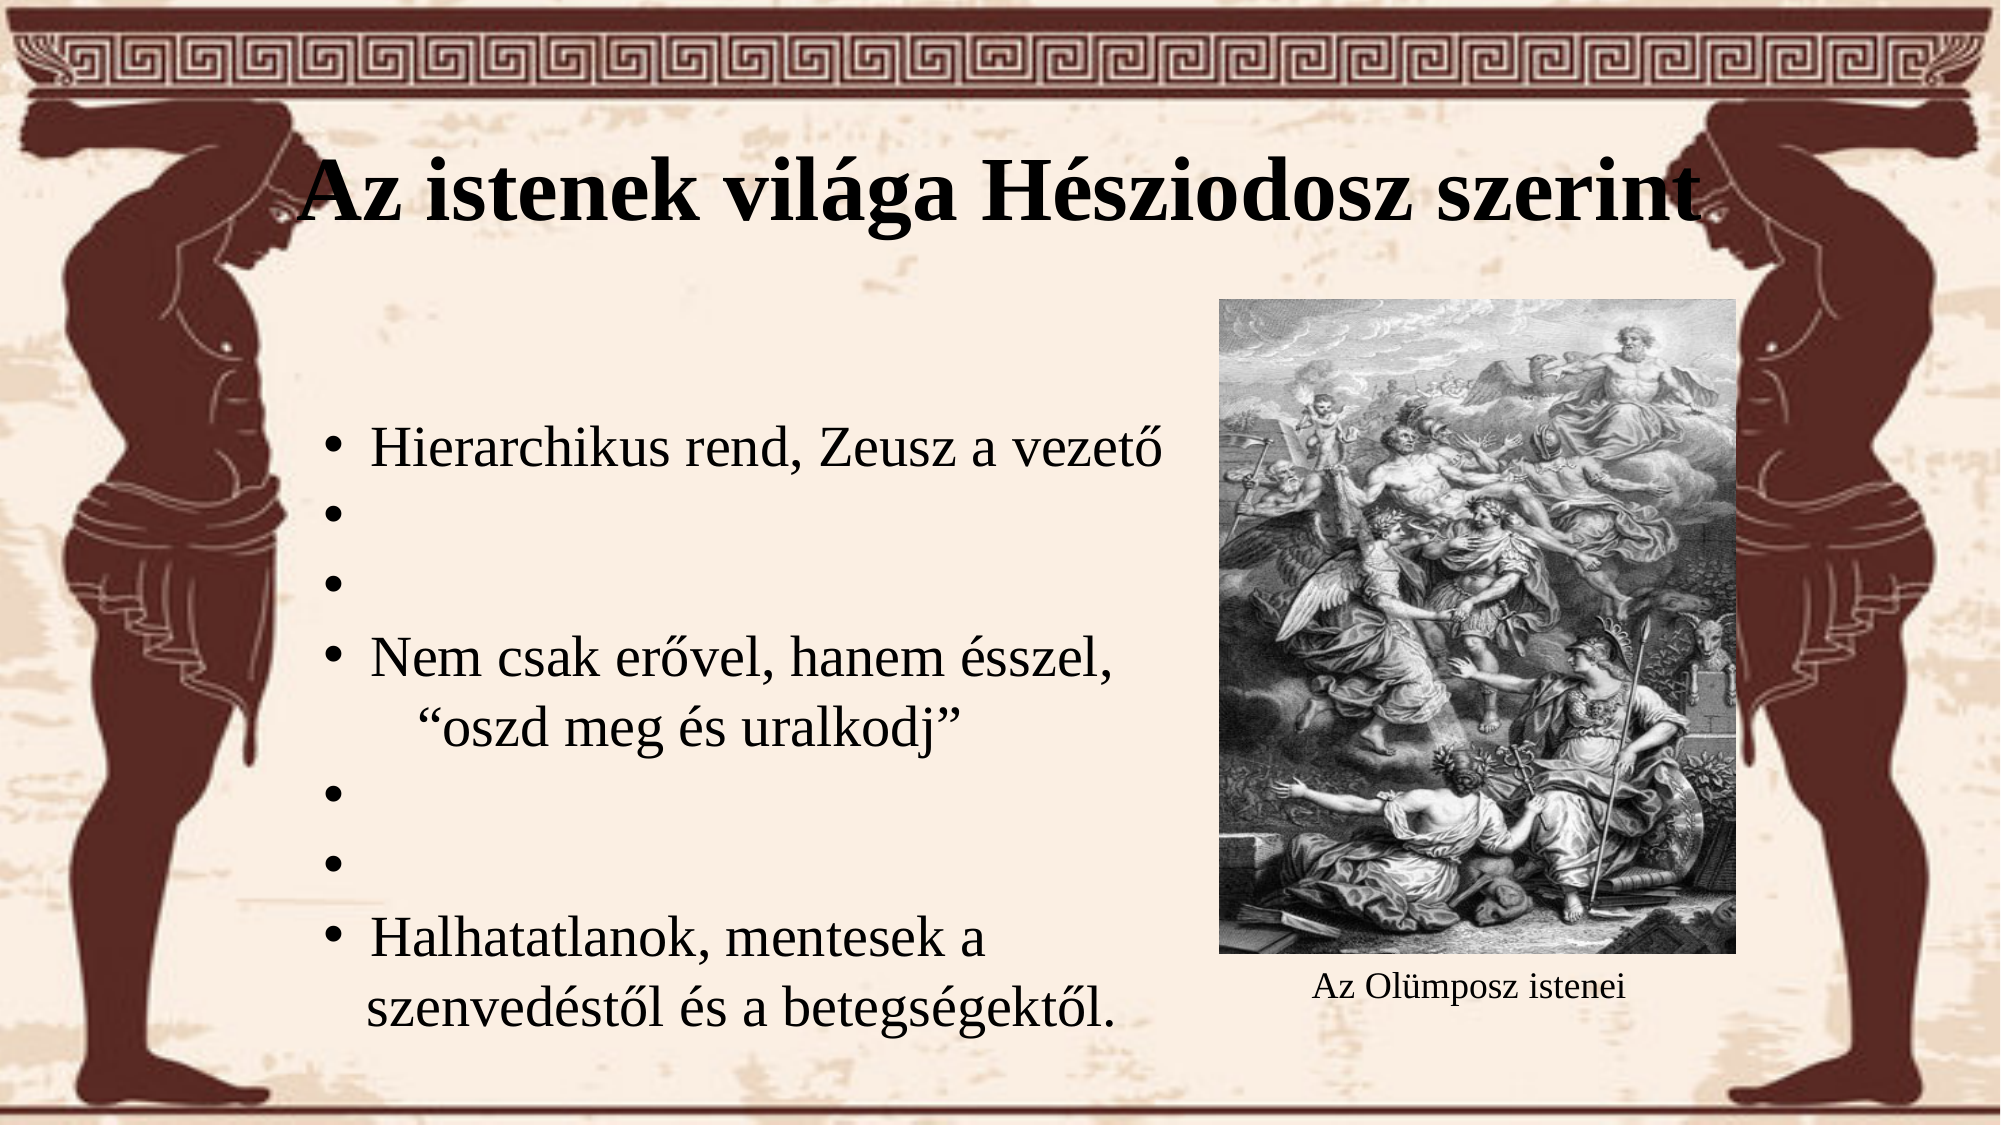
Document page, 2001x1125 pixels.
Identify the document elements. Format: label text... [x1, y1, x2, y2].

text_box Az Olümposz istenei [1296, 953, 1659, 1014]
title Az istenek világa Hésziodosz szerint [137, 82, 1863, 300]
text_box Hierarchikus rend, Zeusz a vezető Nem csak erővel, hanem ésszel, “oszd meg és uralkodj” Halhatatlanok, mentesek a szenvedéstől és a betegségektől. [308, 400, 1190, 1053]
picture [1219, 299, 1736, 954]
